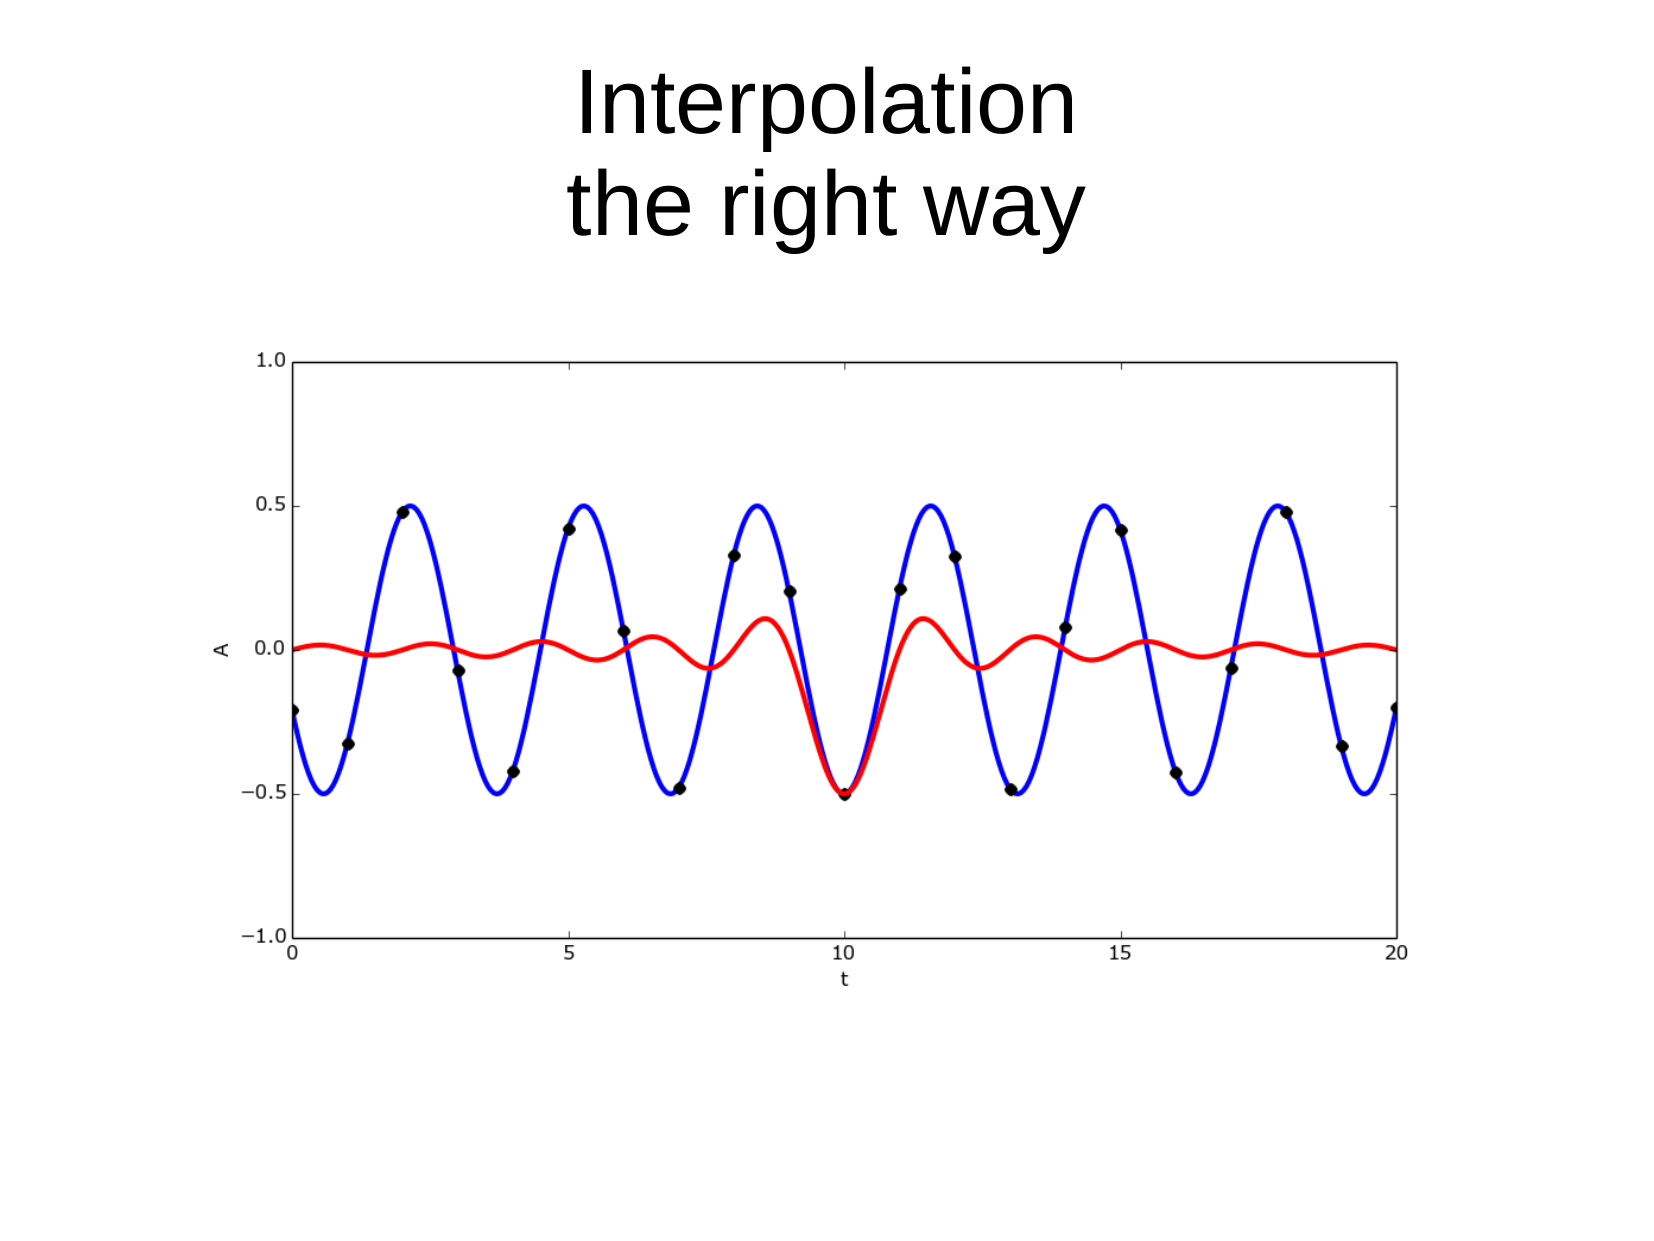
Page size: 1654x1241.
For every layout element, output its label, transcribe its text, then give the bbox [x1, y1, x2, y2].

title Interpolation the right way [82, 49, 1571, 257]
picture [114, 290, 1539, 1010]
